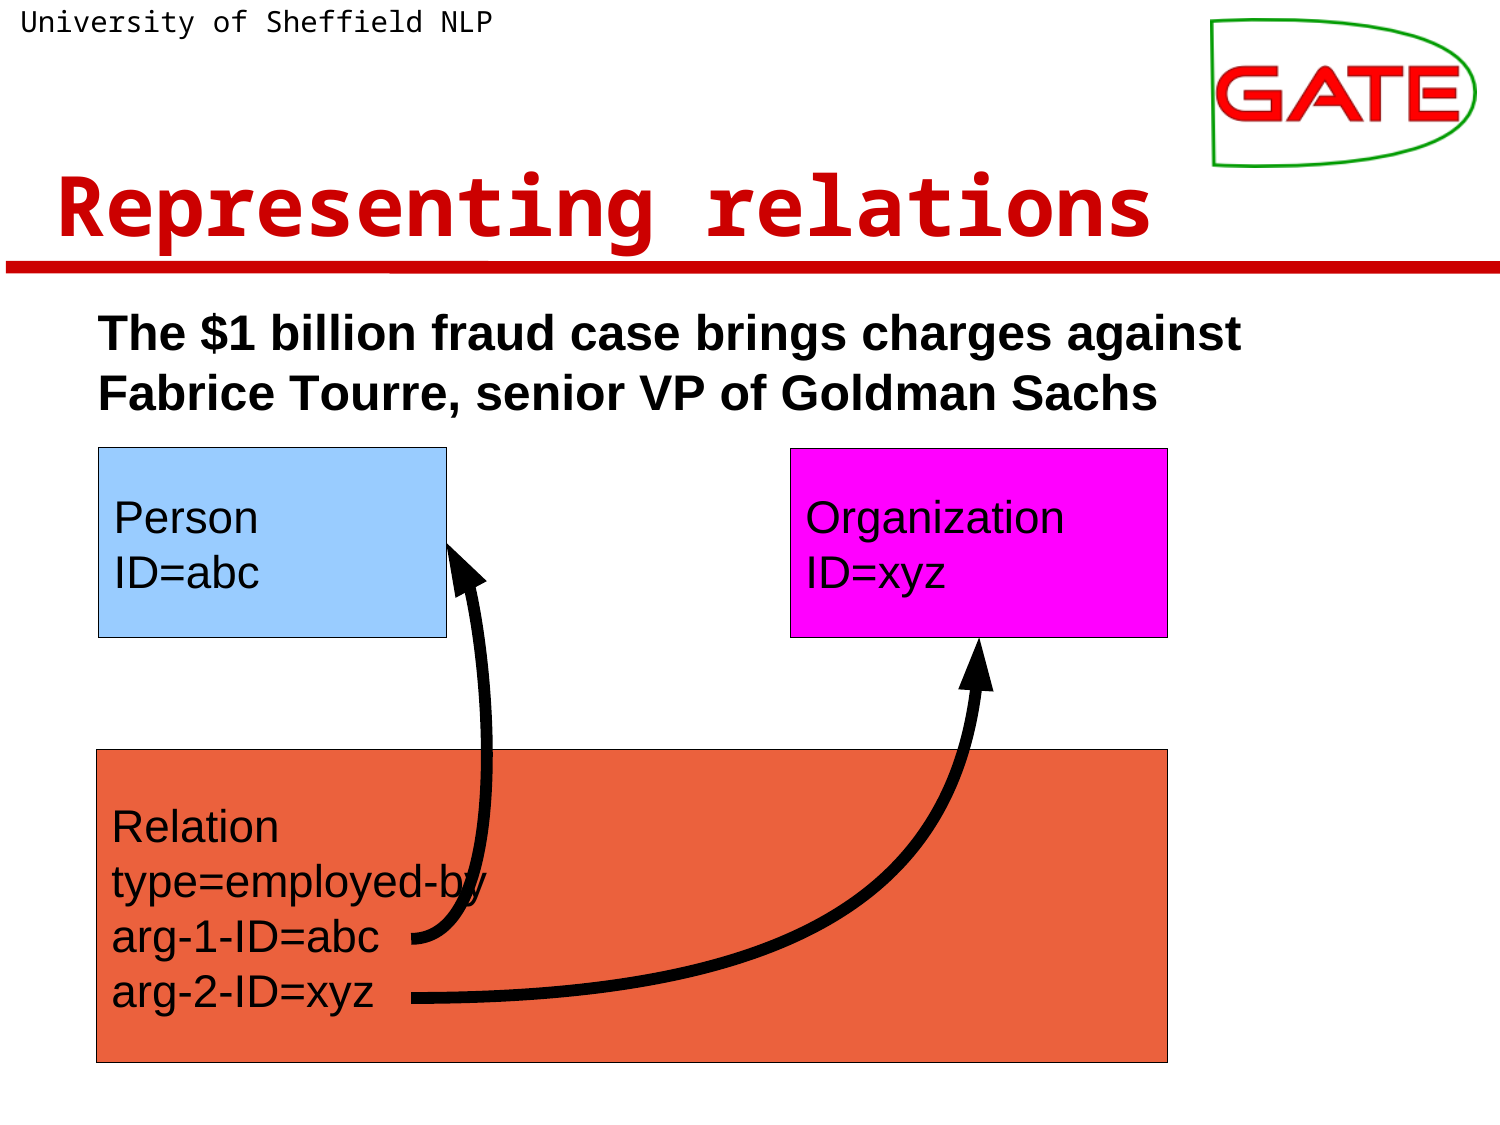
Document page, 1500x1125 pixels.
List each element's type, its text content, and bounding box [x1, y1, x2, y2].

text_box Person ID=abc [98, 447, 447, 638]
text_box Relation type=employed-by arg-1-ID=abc arg-2-ID=xyz [96, 749, 1168, 1063]
text_box Organization ID=xyz [790, 448, 1168, 638]
title Representing relations [41, 30, 1391, 262]
picture [1210, 18, 1477, 168]
text_box The $1 billion fraud case brings charges against Fabrice Tourre, senior VP of Goldman Sachs [83, 293, 1263, 429]
